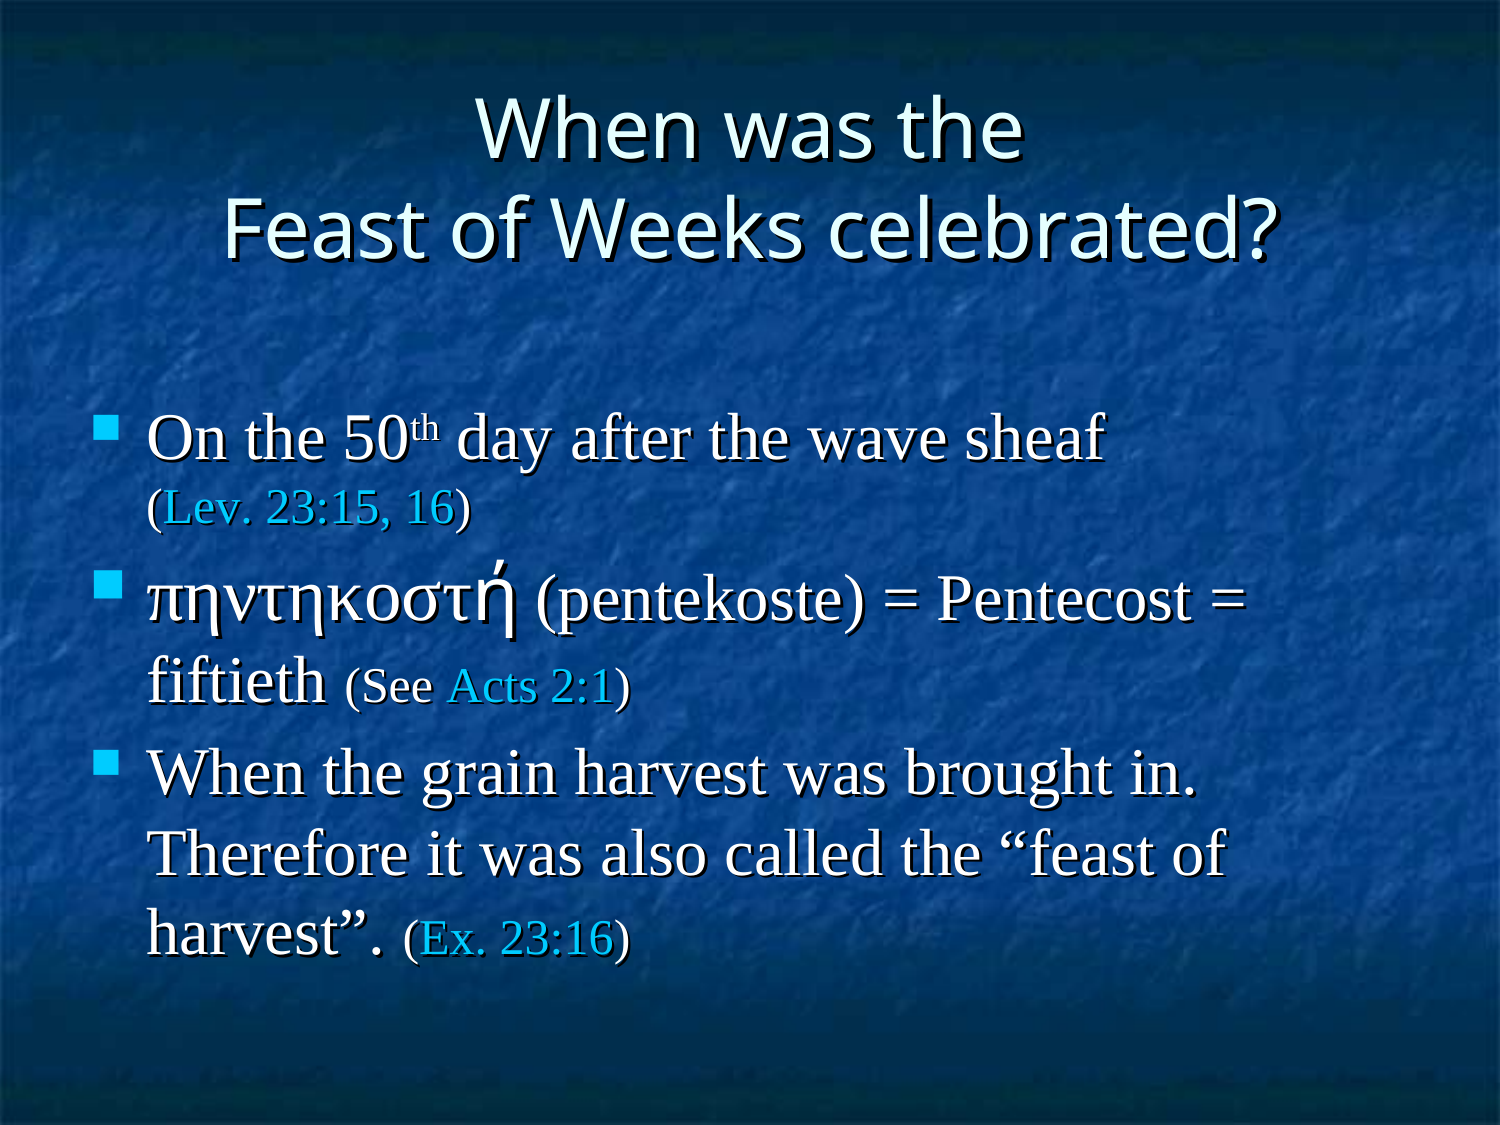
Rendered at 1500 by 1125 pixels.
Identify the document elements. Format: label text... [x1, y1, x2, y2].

title When was the Feast of Weeks celebrated? [75, 62, 1426, 288]
picture [0, 0, 1500, 1125]
list On the 50th day after the wave sheaf (Lev. 23:15, 16) πηντηκοστή (pentekoste) = Pentecost = fiftieth (See Acts 2:1) When the grain harvest was brought in. Therefore it was also called the “feast of harvest”. (Ex. 23:16) [75, 385, 1426, 1061]
